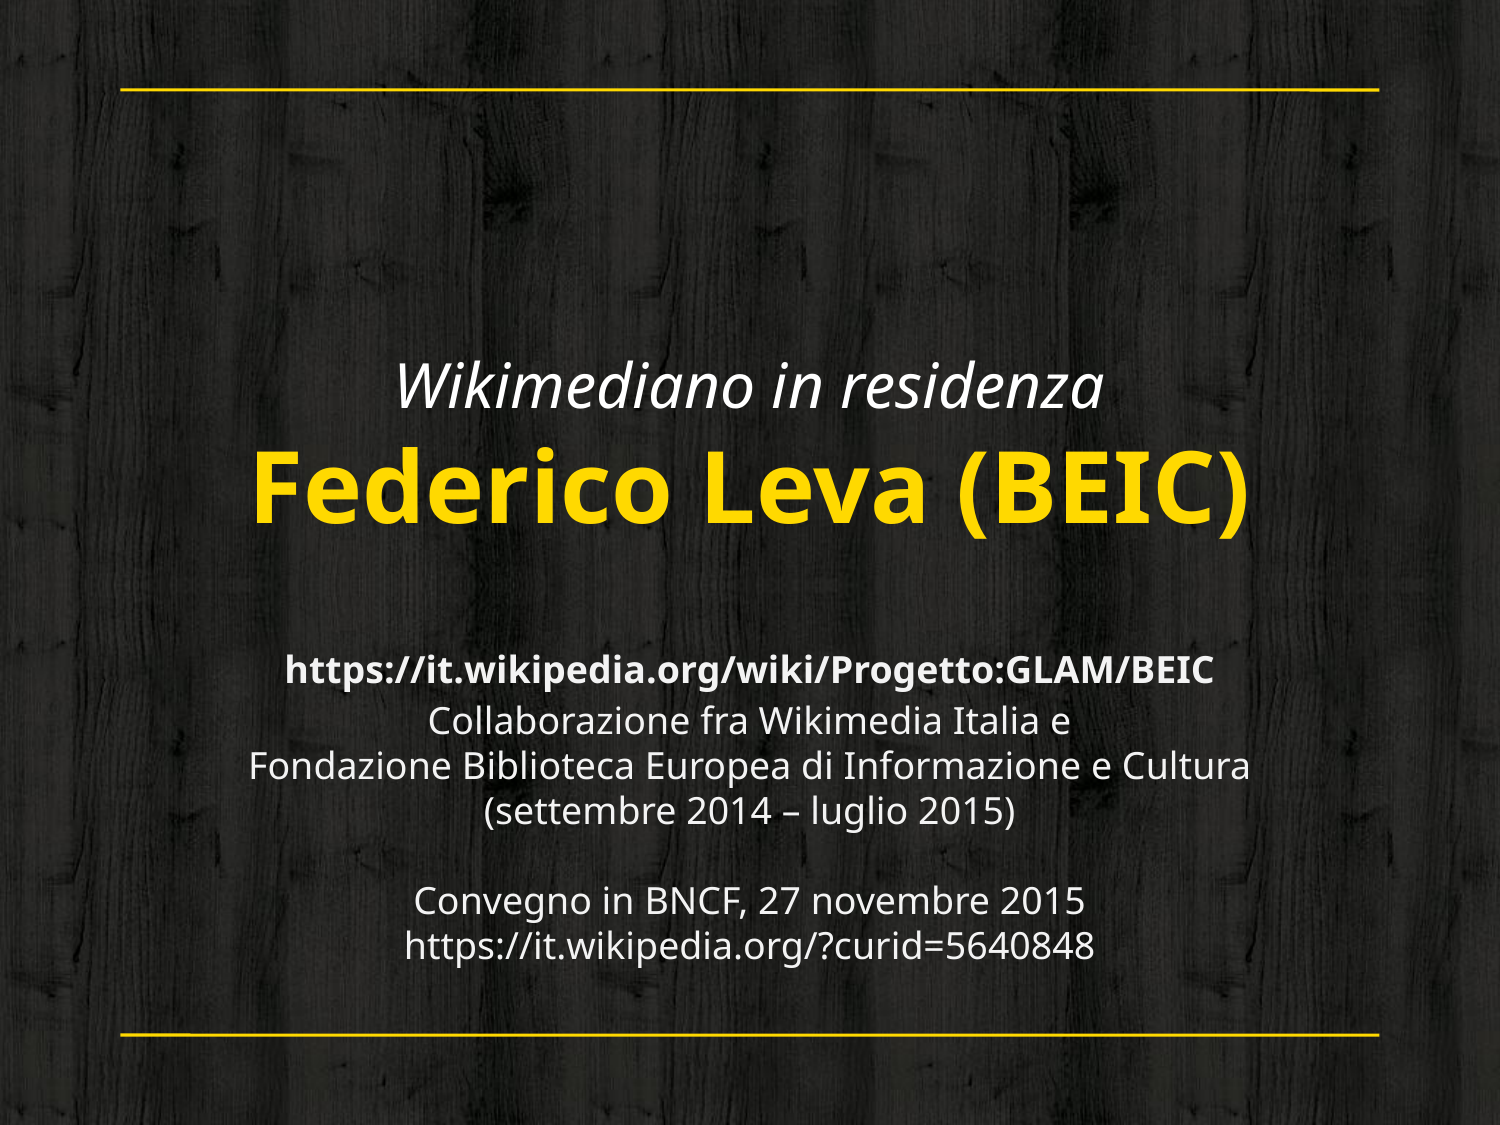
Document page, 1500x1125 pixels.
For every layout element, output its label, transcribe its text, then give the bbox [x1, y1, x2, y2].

subtitle Federico Leva (BEIC) [119, 408, 1381, 581]
title Wikimediano in residenza [119, 288, 1381, 408]
picture [0, 0, 1500, 1125]
list https://it.wikipedia.org/wiki/Progetto:GLAM/BEIC Collaborazione fra Wikimedia Italia e Fondazione Biblioteca Europea di Informazione e Cultura (settembre 2014 – luglio 2015) Convegno in BNCF, 27 novembre 2015 https://it.wikipedia.org/?curid=5640848 [119, 631, 1381, 855]
